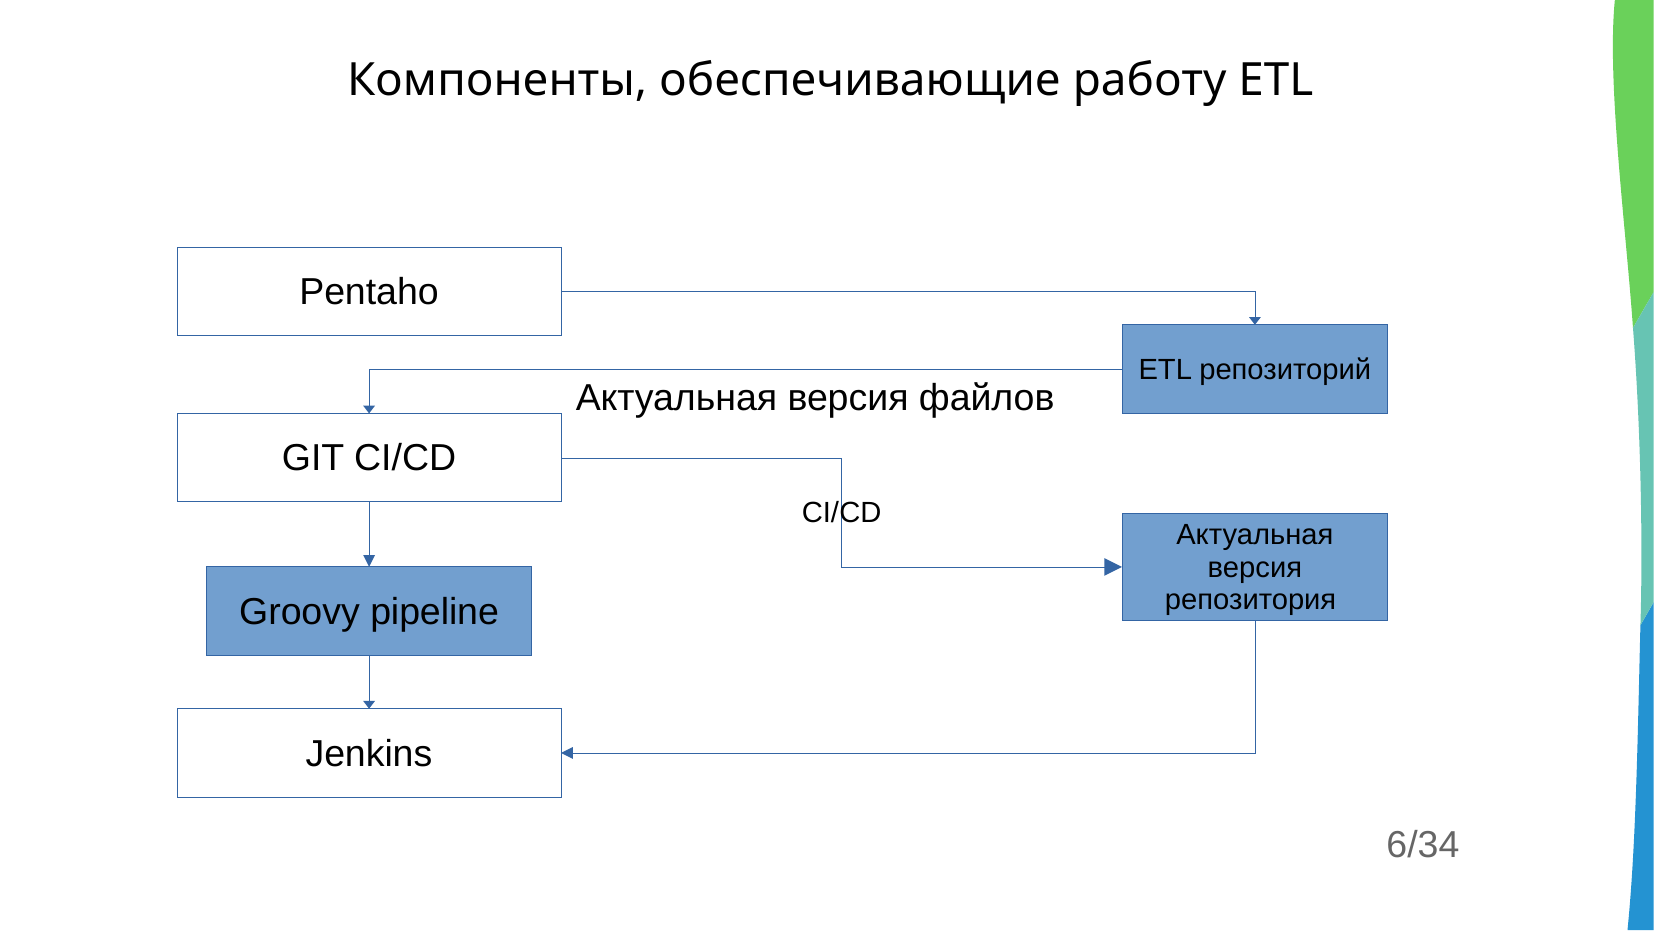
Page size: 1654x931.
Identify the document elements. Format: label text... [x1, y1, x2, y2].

text_box Актуальная версия репозитория [1122, 513, 1388, 621]
text_box Актуальная версия файлов [561, 369, 1093, 468]
text_box ETL репозиторий [1122, 324, 1388, 414]
text_box GIT CI/CD [177, 413, 562, 502]
text_box Pentaho [177, 247, 562, 336]
text_box Groovy pipeline [206, 566, 532, 656]
text_box Jenkins [177, 708, 562, 798]
title Компоненты, обеспечивающие работу ETL [118, 0, 1543, 156]
text_box <номер>/34 [1380, 815, 1616, 873]
